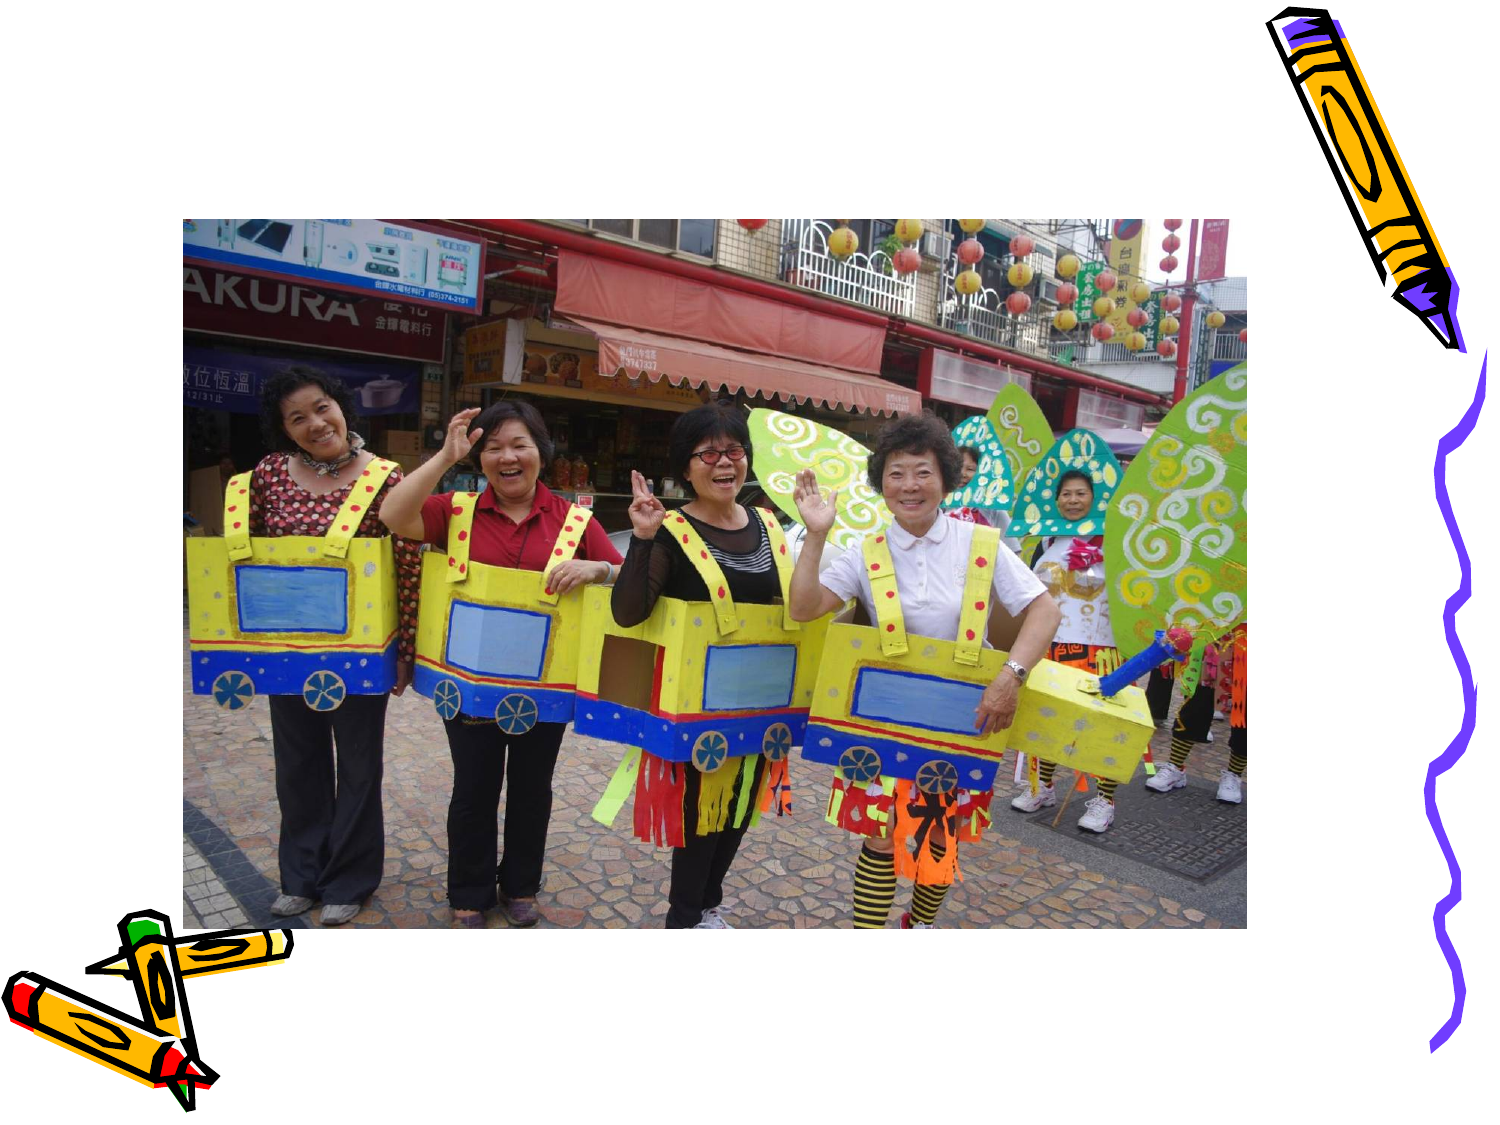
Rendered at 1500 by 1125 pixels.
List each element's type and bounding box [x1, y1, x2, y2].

picture [183, 220, 1247, 929]
